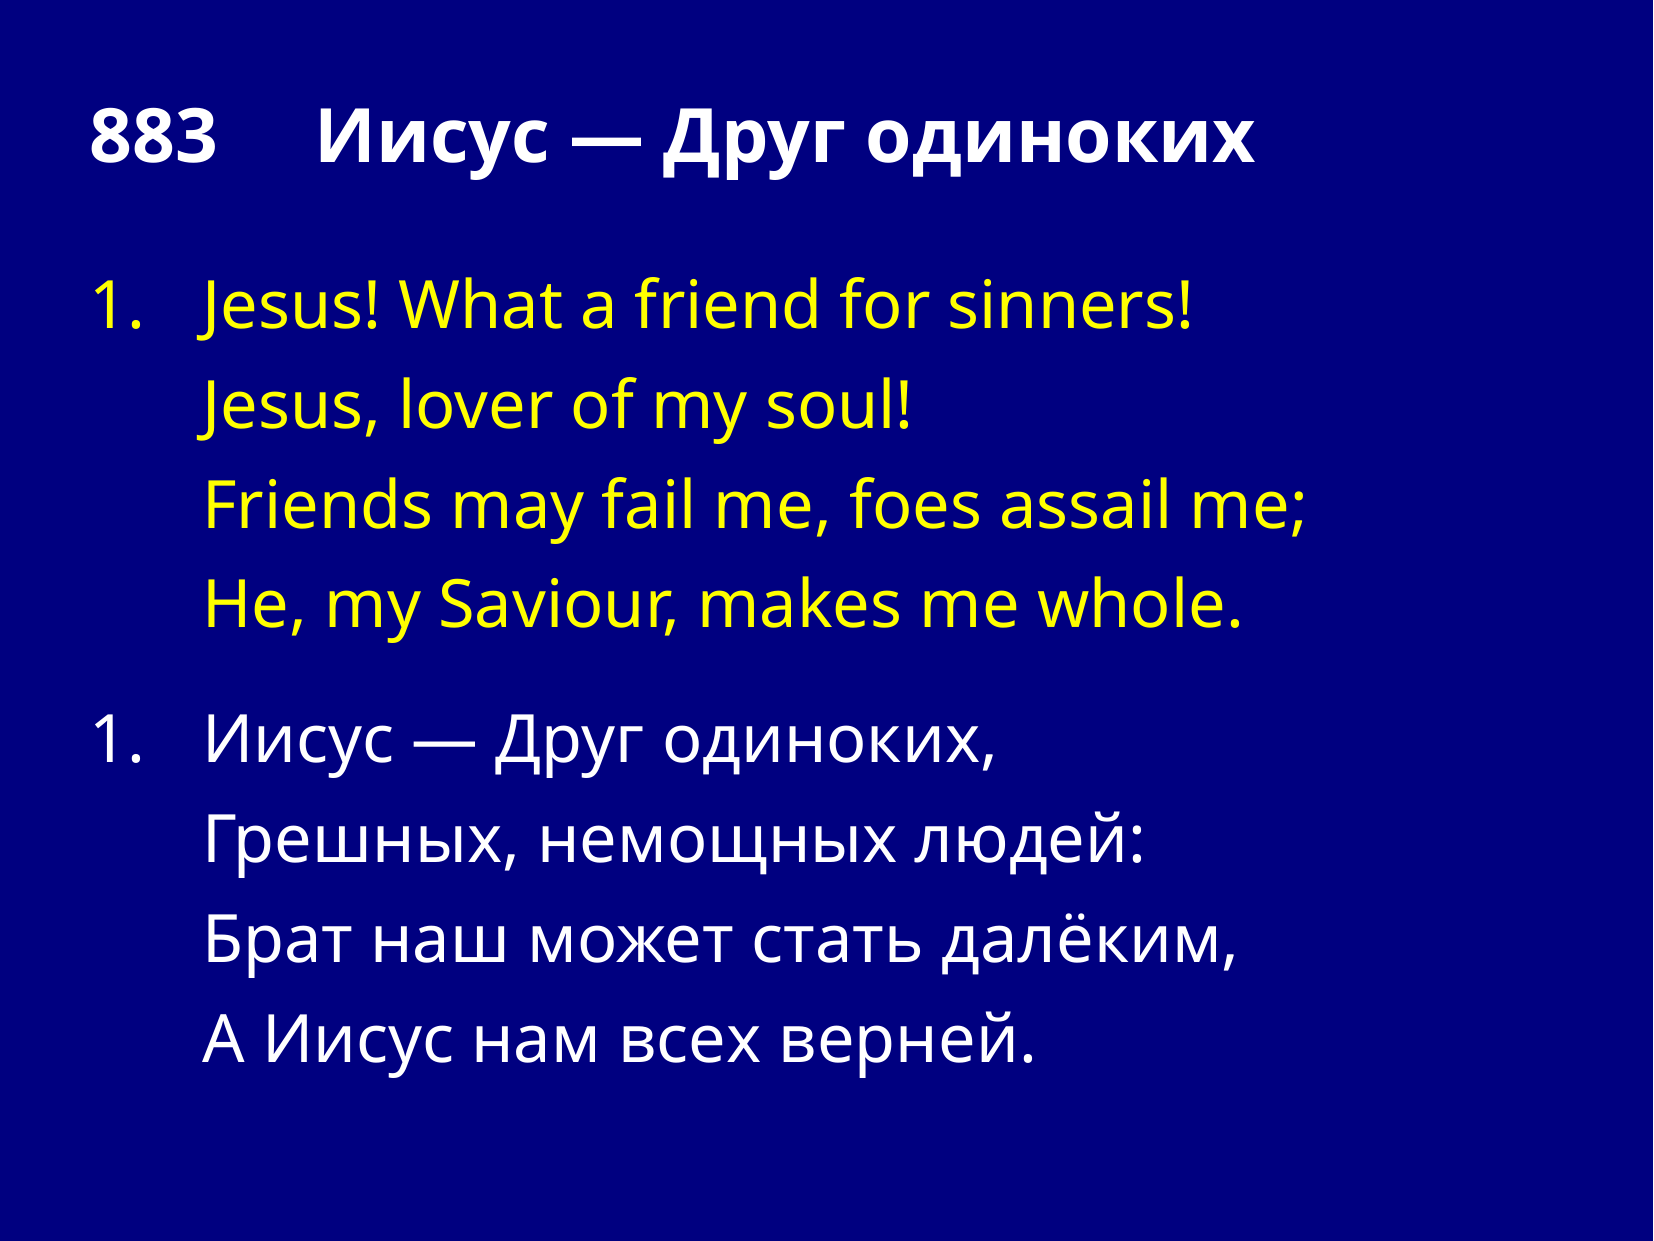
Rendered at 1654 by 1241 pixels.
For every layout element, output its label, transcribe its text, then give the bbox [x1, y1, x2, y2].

text_box 1. Иисус — Друг одиноких, Грешных, немощных людей: Брат наш может стать далёким, А Иисус нам всех верней. [75, 675, 1576, 1163]
text_box 883 Иисус — Друг одиноких [75, 75, 1576, 188]
text_box 1. Jesus! What a friend for sinners! Jesus, lover of my soul! Friends may fail me, foes assail me; He, my Saviour, makes me whole. [75, 188, 1576, 638]
